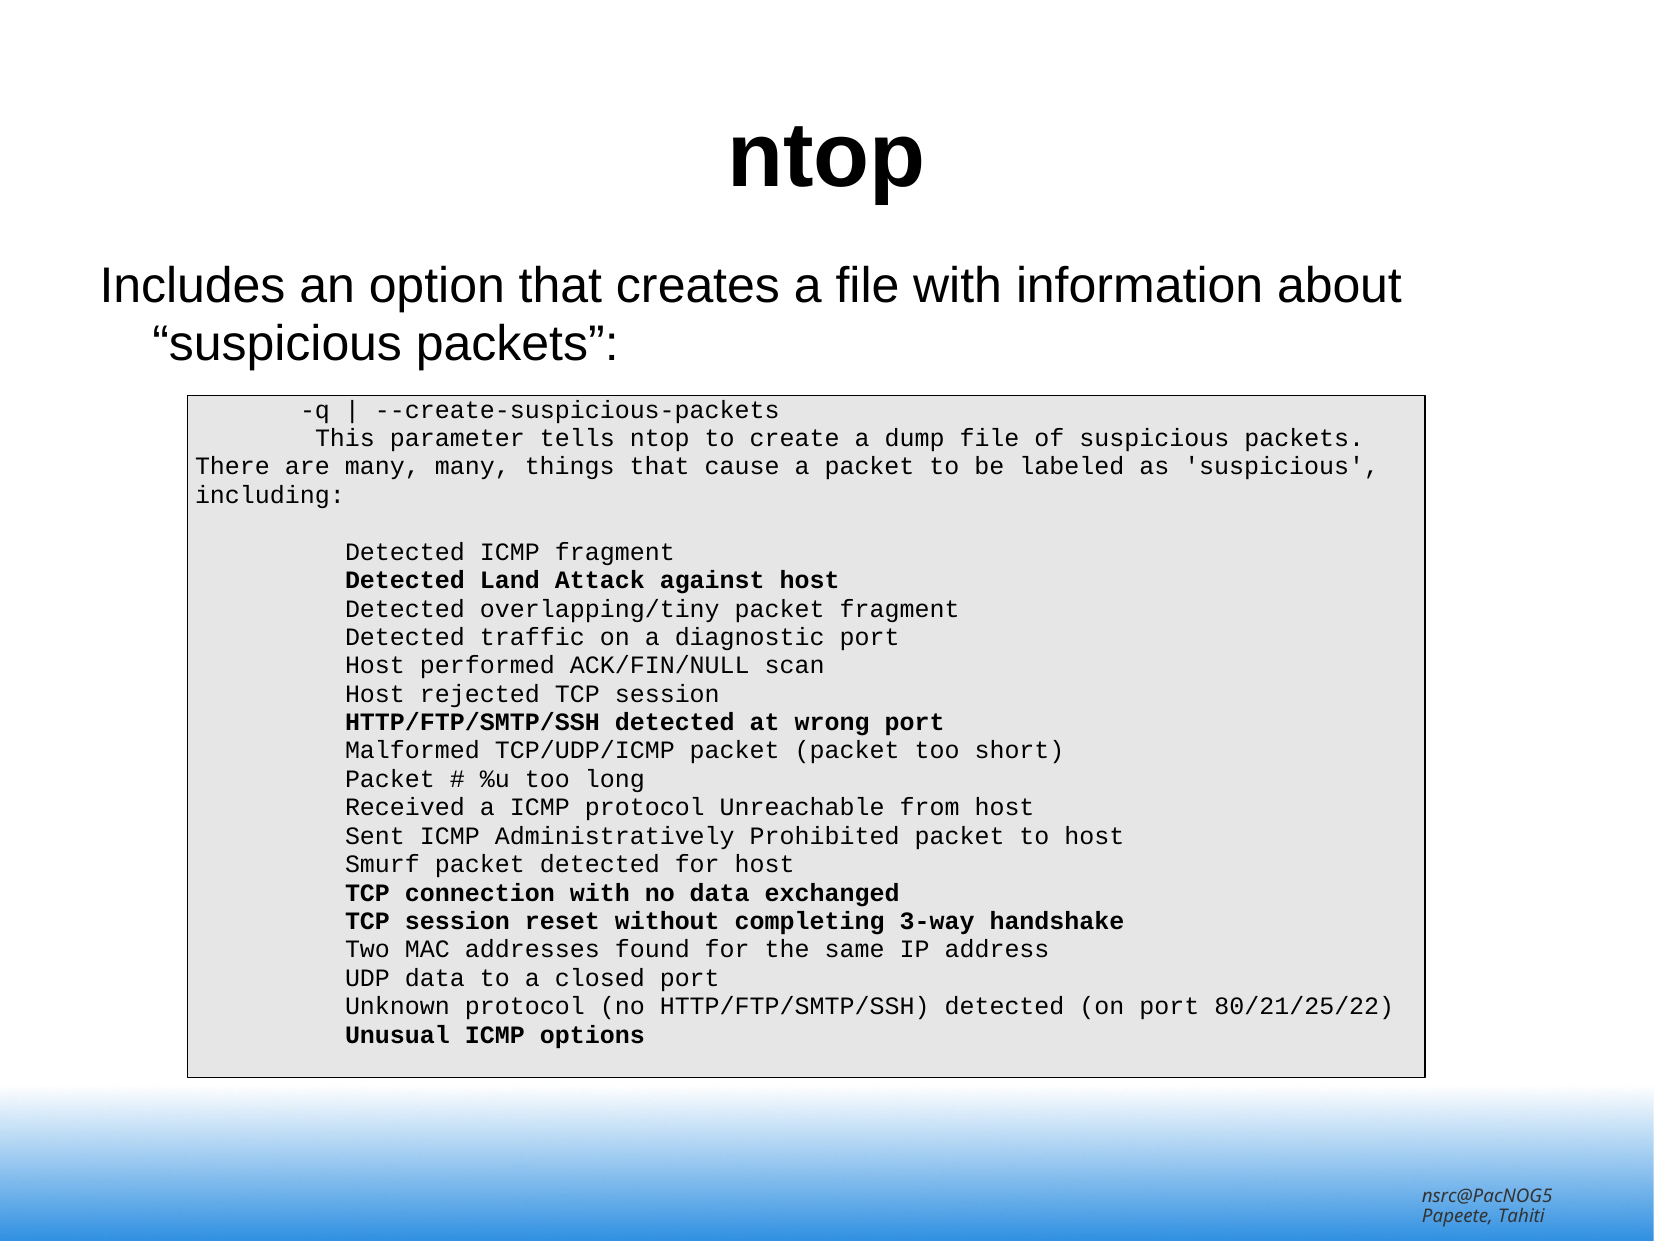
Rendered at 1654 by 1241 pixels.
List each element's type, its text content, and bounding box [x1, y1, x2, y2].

title ntop [82, 49, 1571, 254]
text_box -q | --create-suspicious-packets This parameter tells ntop to create a dump file of suspicious packets. There are many, many, things that cause a packet to be labeled as 'suspicious', including: Detected ICMP fragment Detected Land Attack against host Detected overlapping/tiny packet fragment Detected traffic on a diagnostic port Host performed ACK/FIN/NULL scan Host rejected TCP session HTTP/FTP/SMTP/SSH detected at wrong port Malformed TCP/UDP/ICMP packet (packet too short)‏ Packet # %u too long Received a ICMP protocol Unreachable from host Sent ICMP Administratively Prohibited packet to host Smurf packet detected for host TCP connection with no data exchanged TCP session reset without completing 3-way handshake Two MAC addresses found for the same IP address UDP data to a closed port Unknown protocol (no HTTP/FTP/SMTP/SSH) detected (on port 80/21/25/22)‏ Unusual ICMP options [187, 395, 1426, 1078]
list Includes an option that creates a file with information about “suspicious packets”: [82, 254, 1571, 415]
picture [0, 1083, 1654, 1241]
